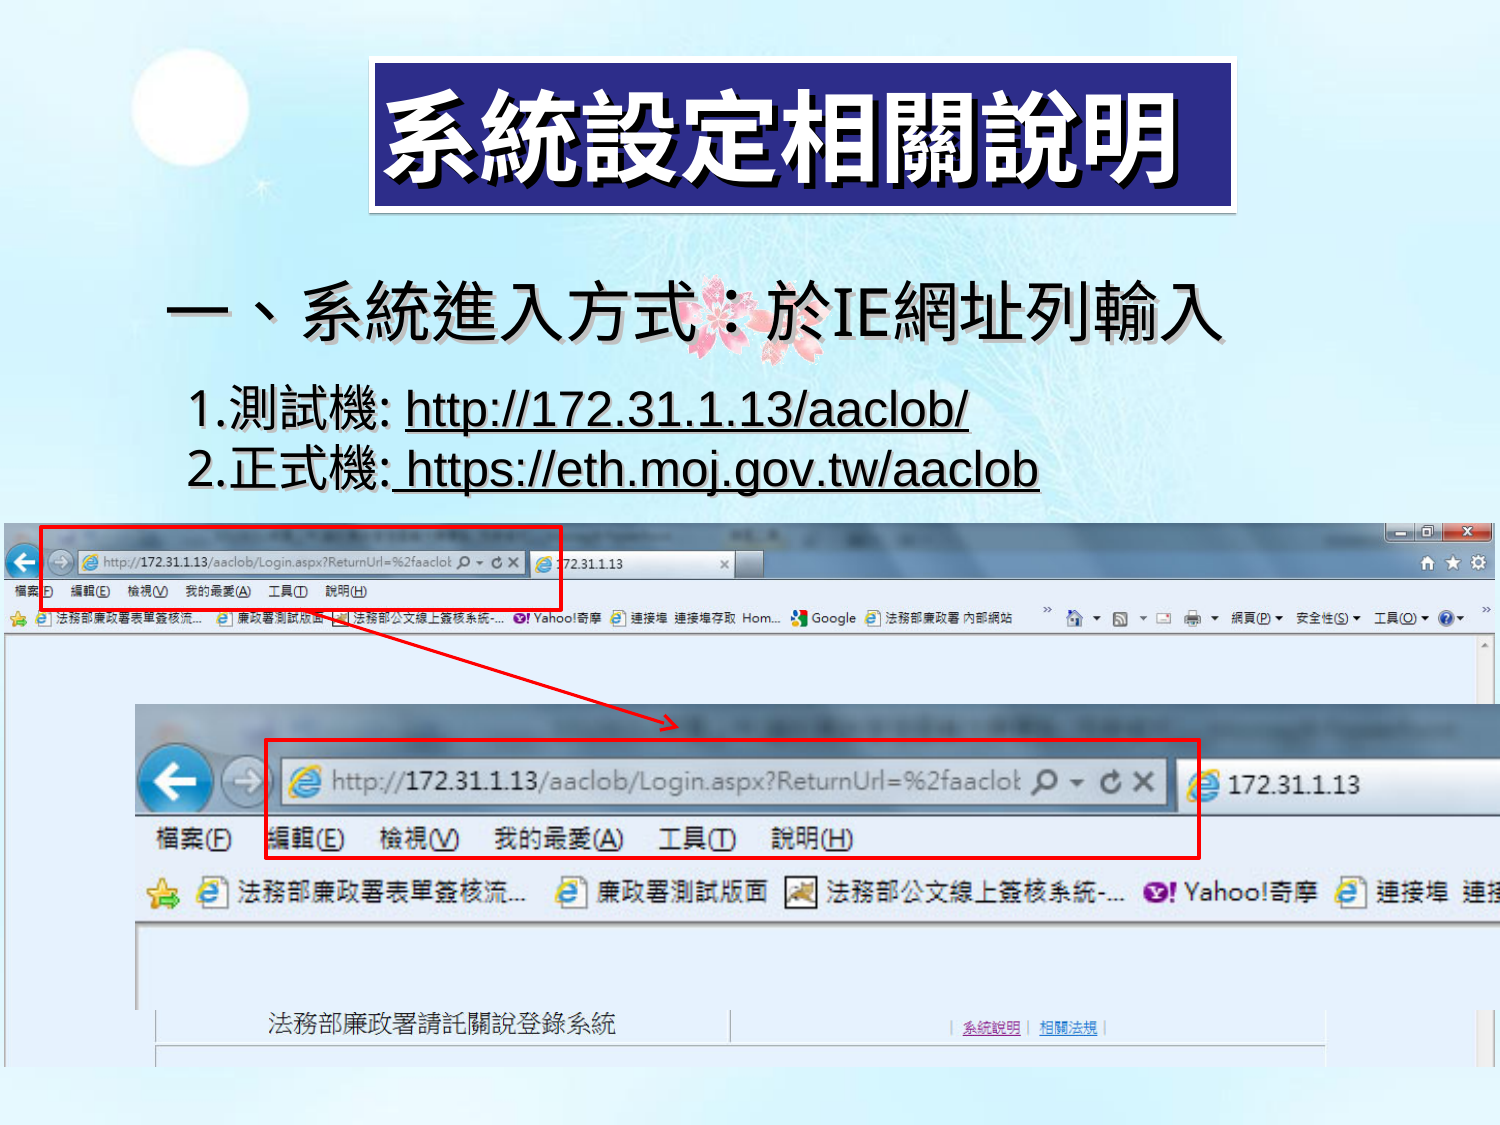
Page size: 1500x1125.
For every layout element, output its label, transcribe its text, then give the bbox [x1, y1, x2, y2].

text_box 一、系統進入方式：於IE網址列輸入 [157, 255, 1234, 365]
title 系統設定相關說明 [372, 59, 1235, 210]
text_box 1.測試機: http://172.31.1.13/aaclob/ 2.正式機: https://eth.moj.gov.tw/aaclob [178, 361, 1062, 512]
picture [0, 0, 1500, 1125]
